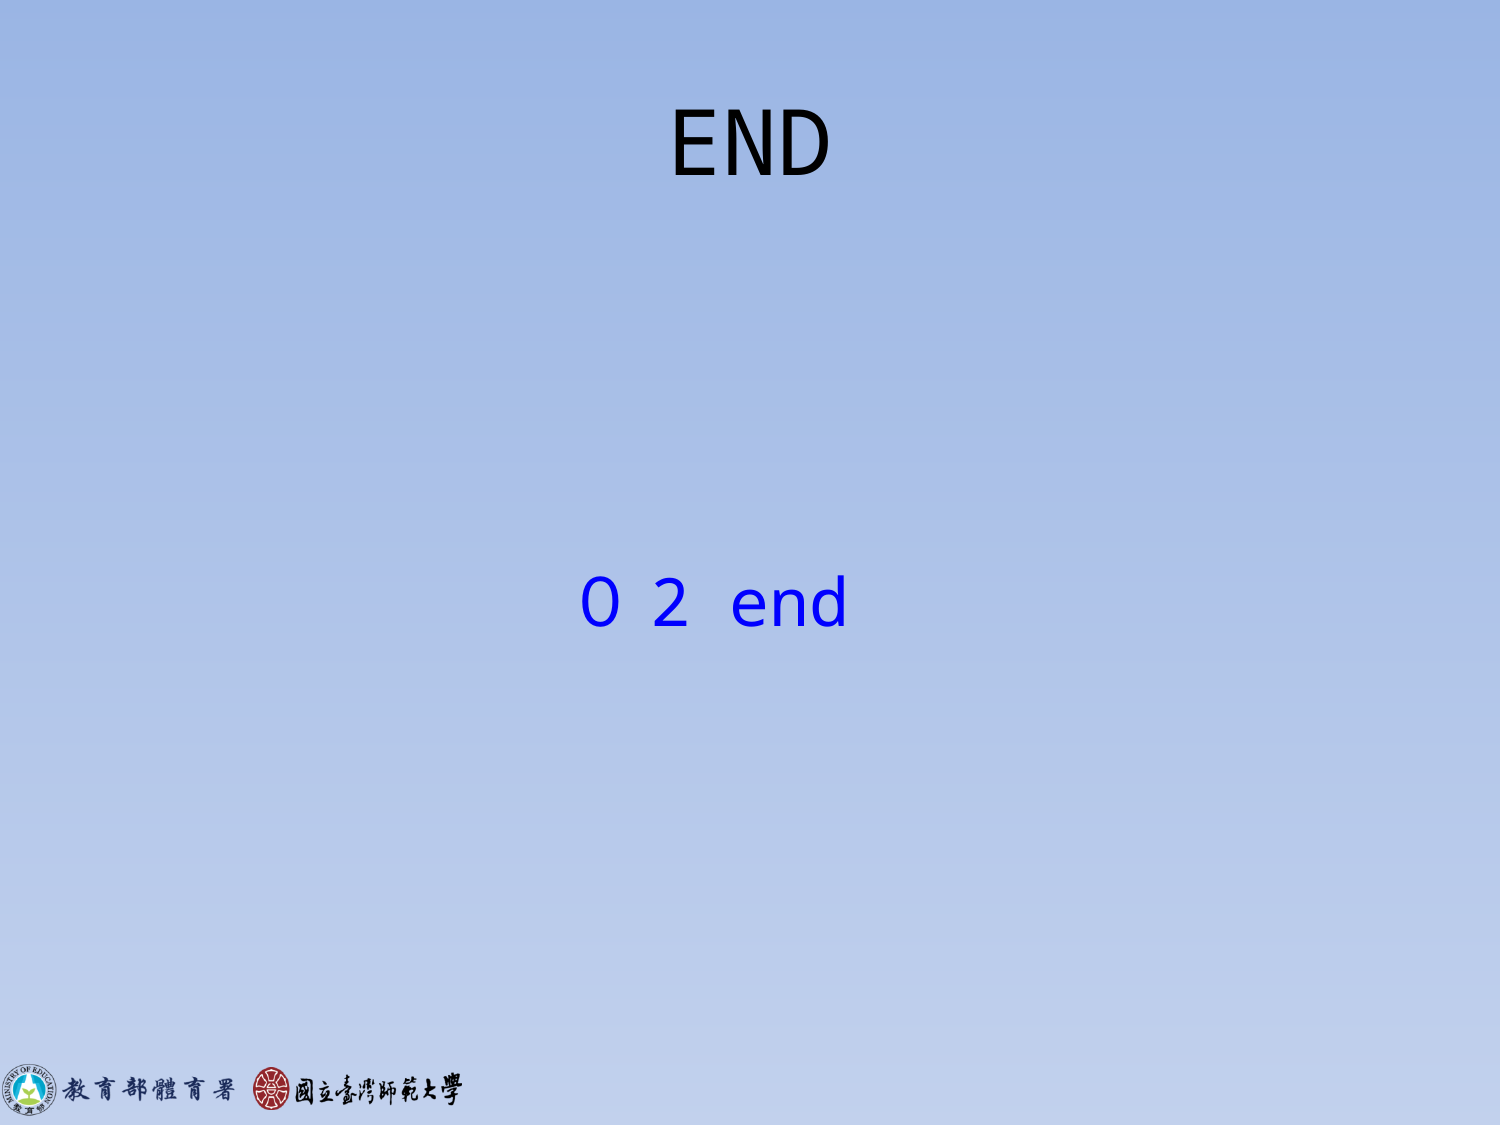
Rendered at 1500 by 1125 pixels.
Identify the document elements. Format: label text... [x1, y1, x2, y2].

title END [75, 45, 1426, 233]
list ０2 end [75, 262, 1426, 1005]
